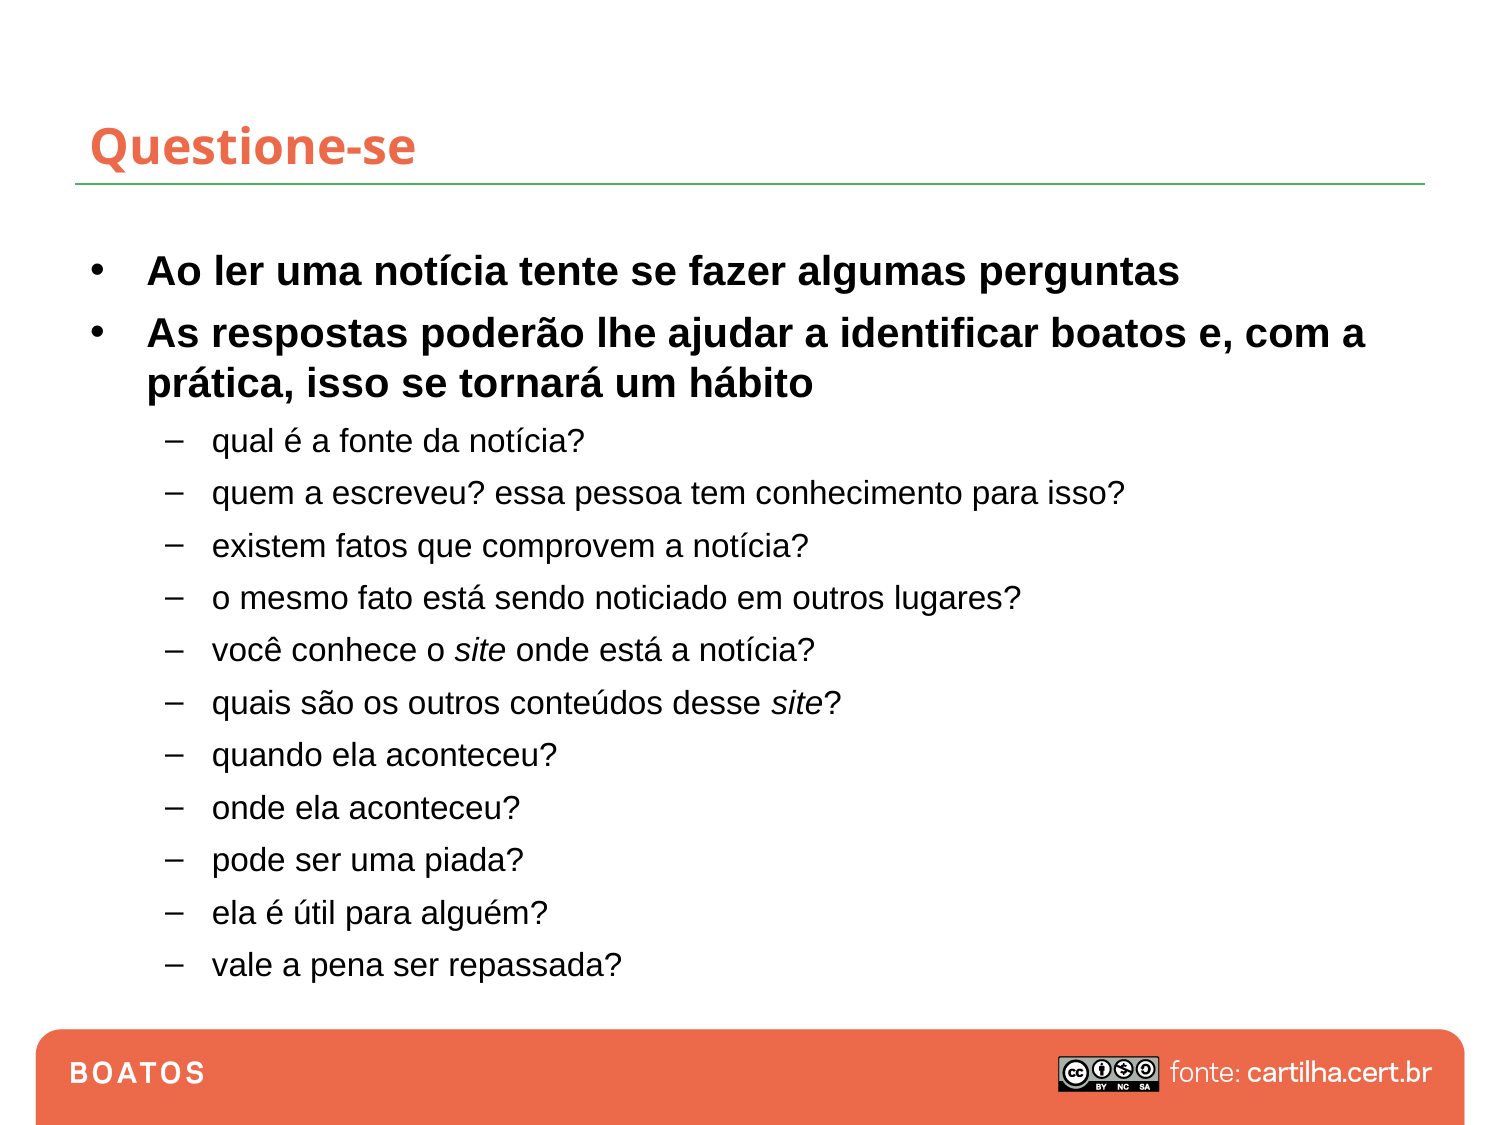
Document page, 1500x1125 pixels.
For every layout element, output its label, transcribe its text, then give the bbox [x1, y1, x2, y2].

picture [0, 0, 1500, 1125]
list Ao ler uma notícia tente se fazer algumas perguntas As respostas poderão lhe ajudar a identificar boatos e, com a prática, isso se tornará um hábito qual é a fonte da notícia? quem a escreveu? essa pessoa tem conhecimento para isso? existem fatos que comprovem a notícia? o mesmo fato está sendo noticiado em outros lugares? você conhece o site onde está a notícia? quais são os outros conteúdos desse site? quando ela aconteceu? onde ela aconteceu? pode ser uma piada? ela é útil para alguém? vale a pena ser repassada? [75, 236, 1425, 979]
title Questione-se [75, 54, 1425, 182]
